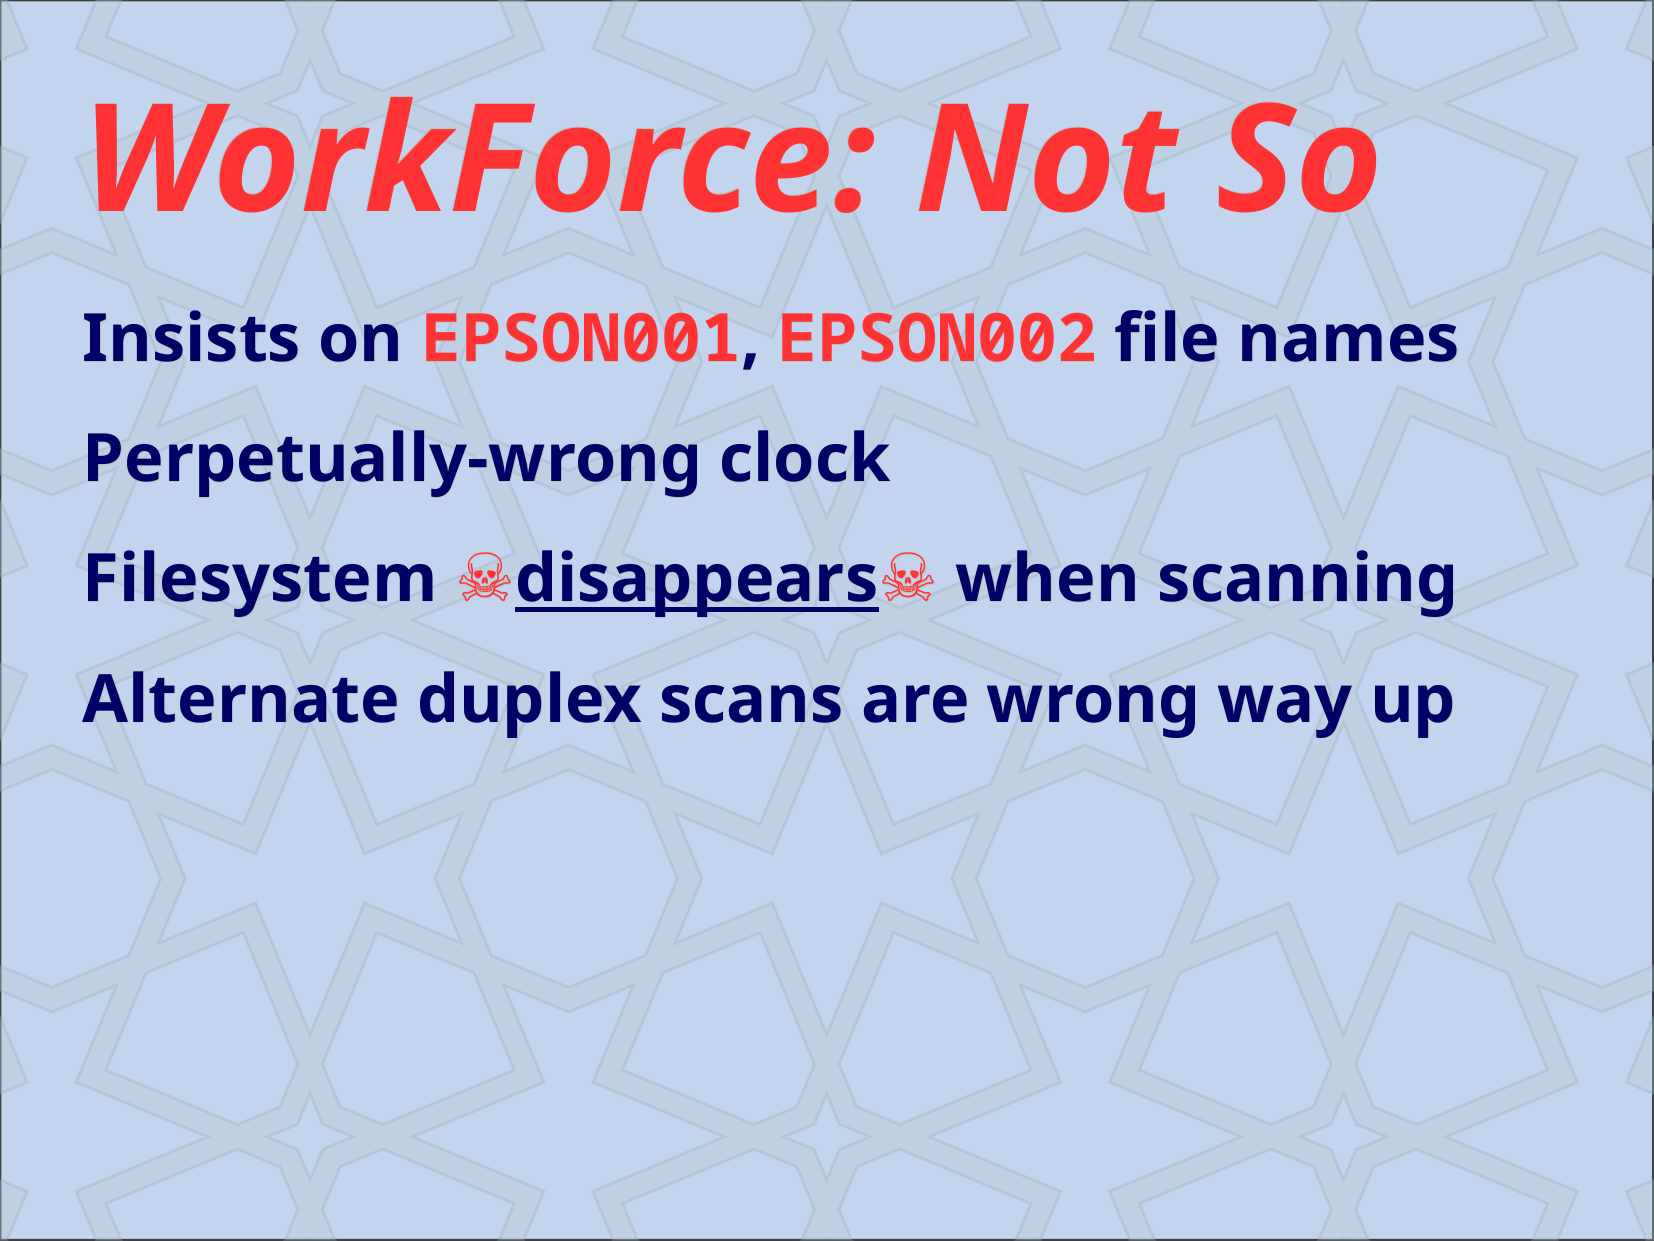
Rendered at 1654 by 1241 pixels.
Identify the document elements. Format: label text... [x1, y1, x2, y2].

list Insists on EPSON001, EPSON002 file names Perpetually-wrong clock Filesystem ☠disappears☠ when scanning Alternate duplex scans are wrong way up [82, 290, 1571, 1010]
title WorkForce: Not So [82, 49, 1571, 257]
